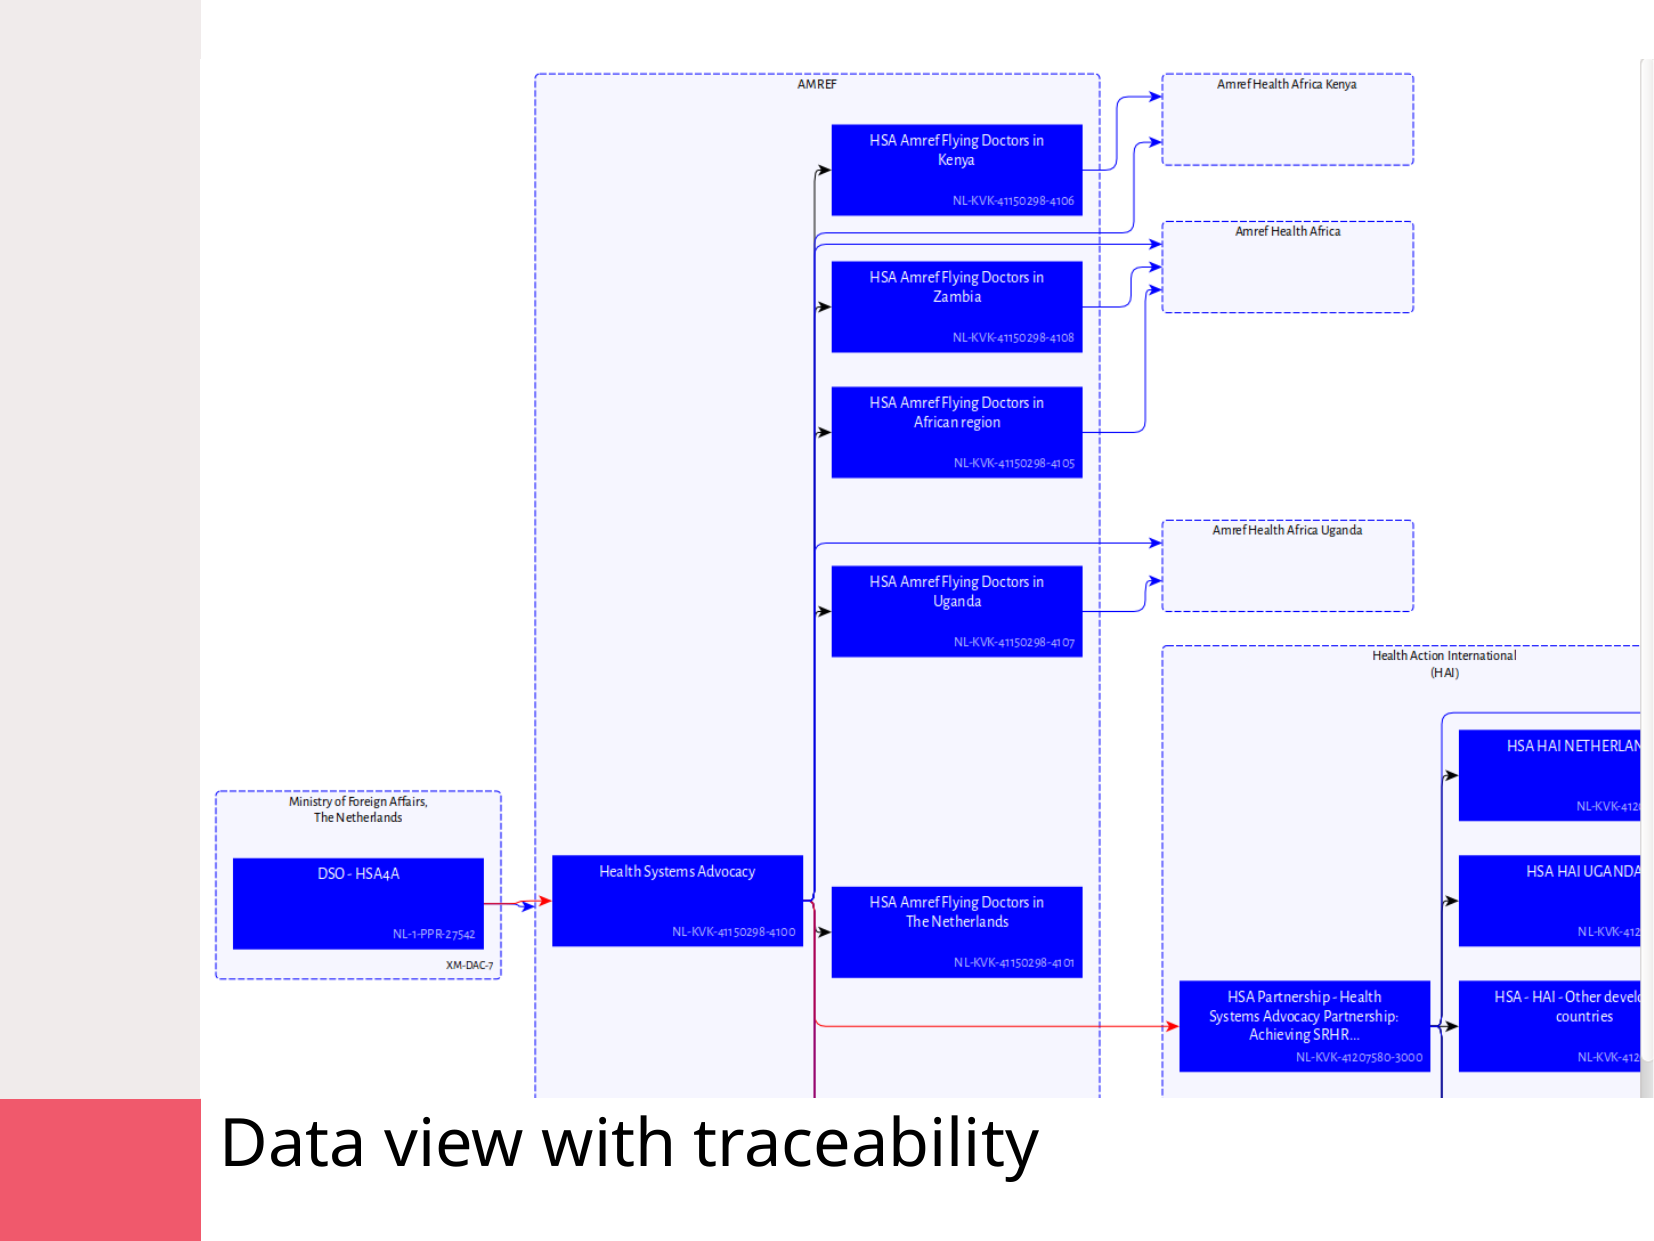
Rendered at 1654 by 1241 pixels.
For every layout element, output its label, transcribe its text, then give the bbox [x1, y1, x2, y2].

picture [200, 59, 1654, 1098]
list Data view with traceability [219, 1099, 1351, 1193]
